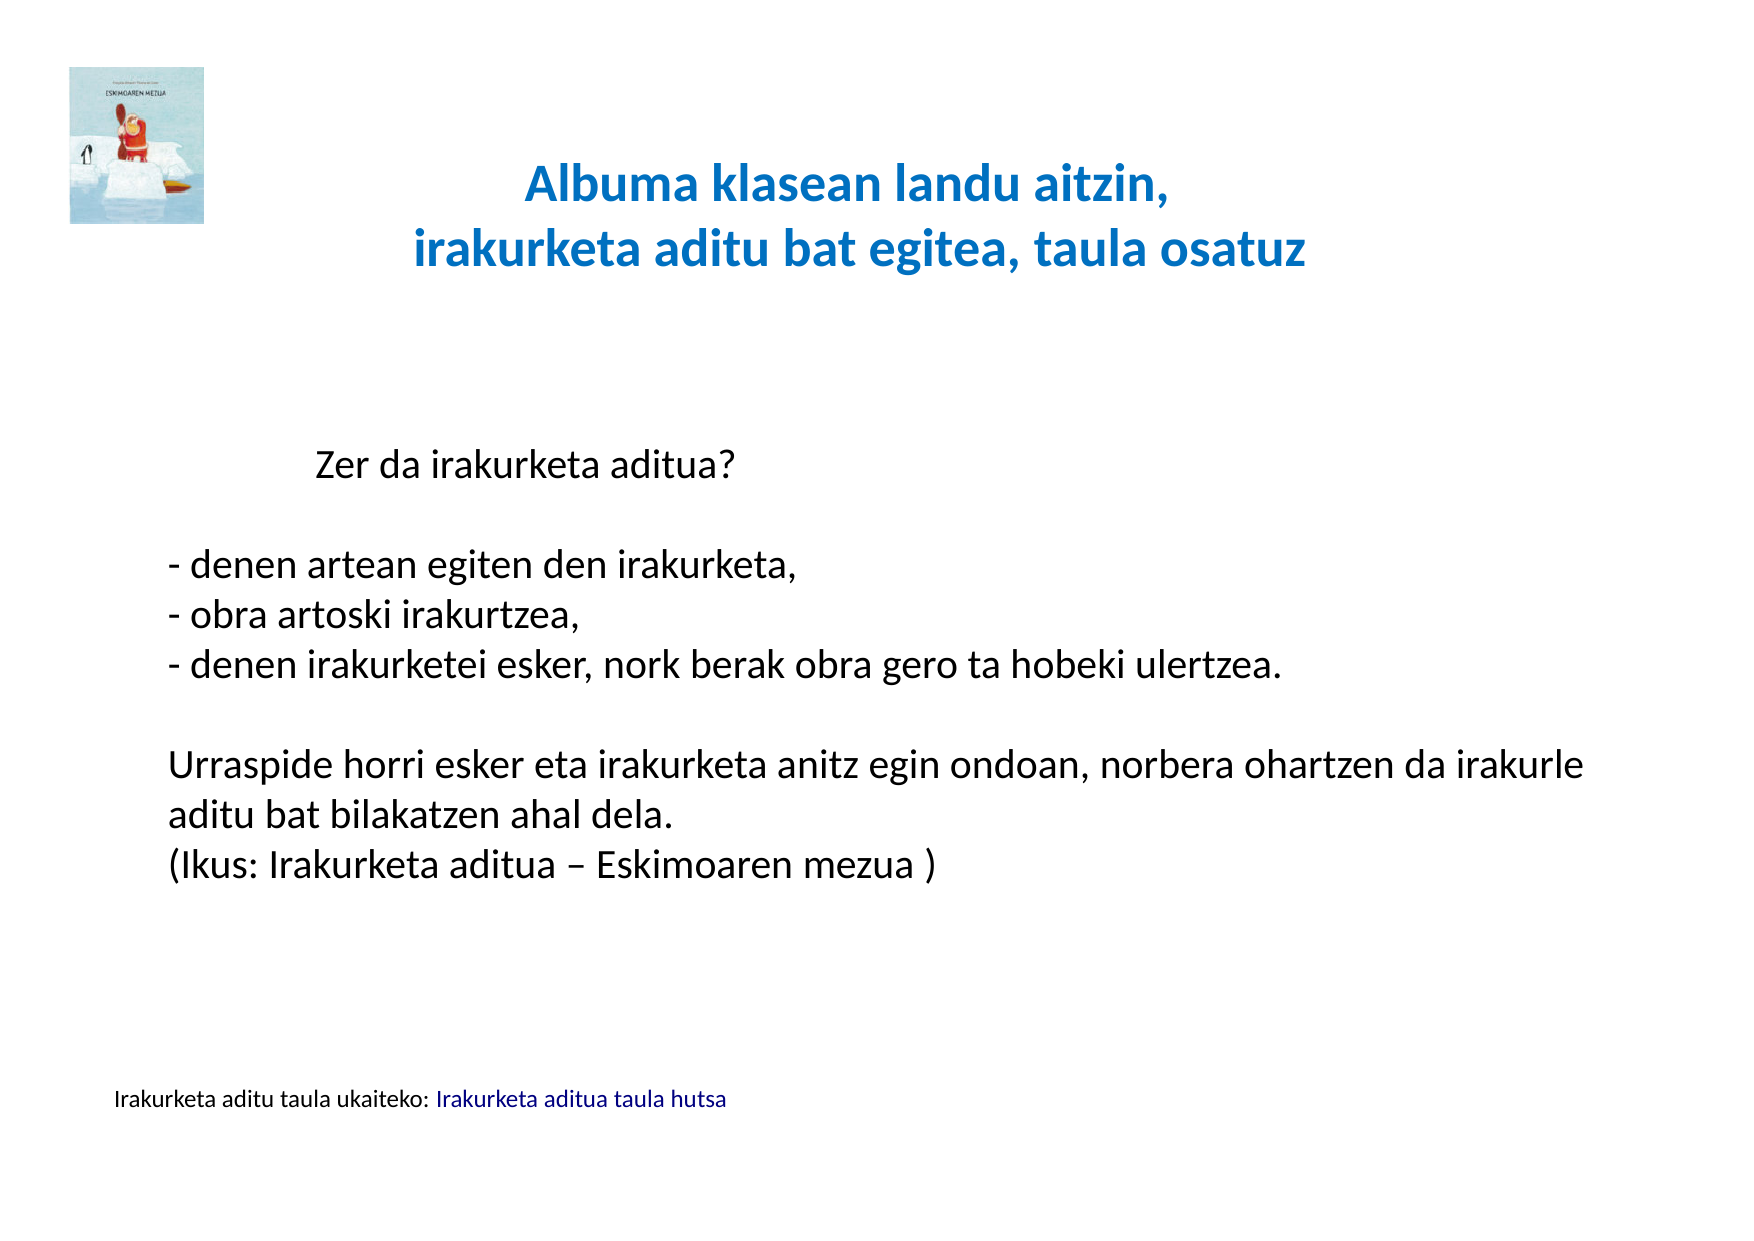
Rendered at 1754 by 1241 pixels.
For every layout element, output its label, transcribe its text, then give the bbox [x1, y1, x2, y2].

text_box Albuma klasean landu aitzin, irakurketa aditu bat egitea, taula osatuz [131, 140, 1576, 351]
text_box Irakurketa aditu taula ukaiteko: Irakurketa aditua taula hutsa [99, 1074, 1607, 1120]
picture [68, 67, 204, 224]
title Zer da irakurketa aditua? - denen artean egiten den irakurketa, - obra artoski irakurtzea, - denen irakurketei esker, nork berak obra gero ta hobeki ulertzea. Urraspide horri esker eta irakurketa anitz egin ondoan, norbera ohartzen da irakurle aditu bat bilakatzen ahal dela. (Ikus: Irakurketa aditua – Eskimoaren mezua ) [152, 366, 1678, 895]
